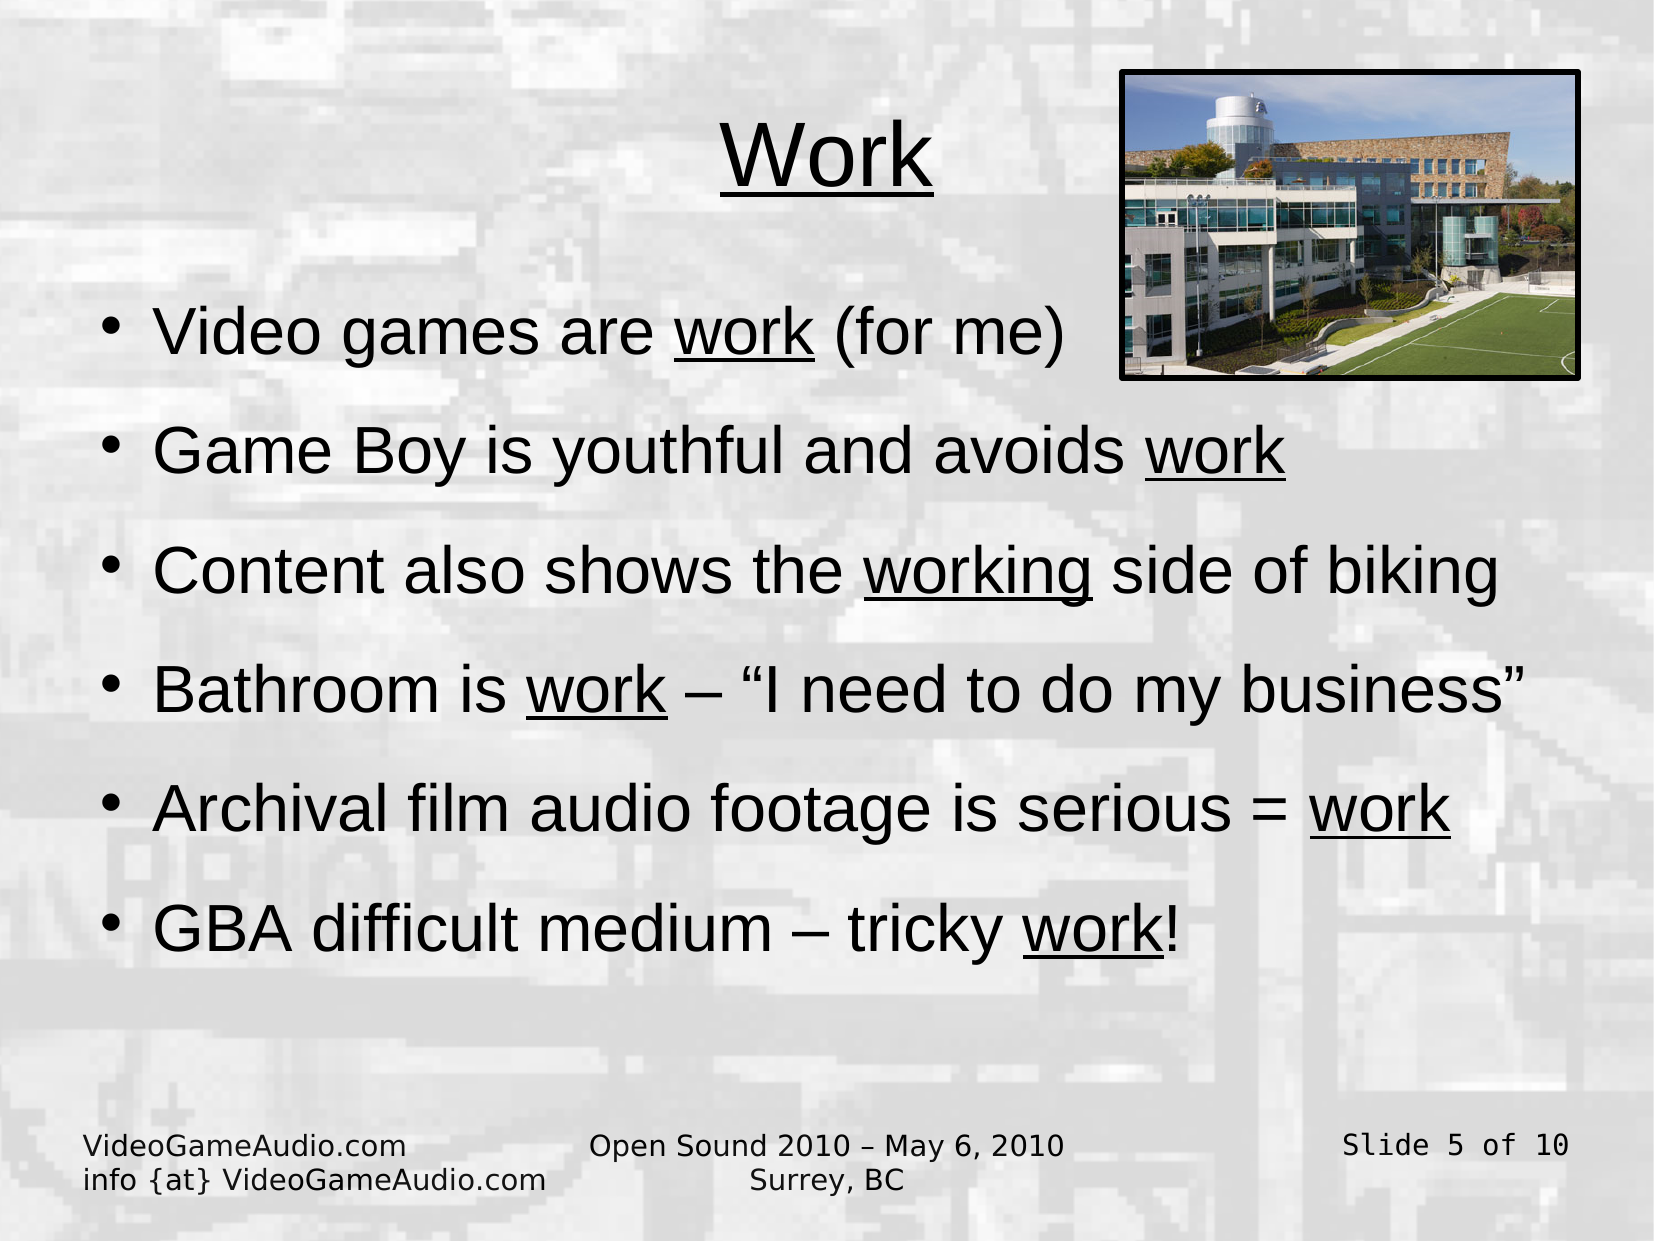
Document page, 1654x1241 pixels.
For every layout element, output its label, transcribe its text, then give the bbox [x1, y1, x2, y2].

text_box Work [82, 49, 1571, 257]
picture [0, 0, 1654, 1241]
text_box Video games are work (for me) Game Boy is youthful and avoids work Content also shows the working side of biking Bathroom is work – “I need to do my business” Archival film audio footage is serious = work GBA difficult medium – tricky work! [82, 290, 1571, 1109]
